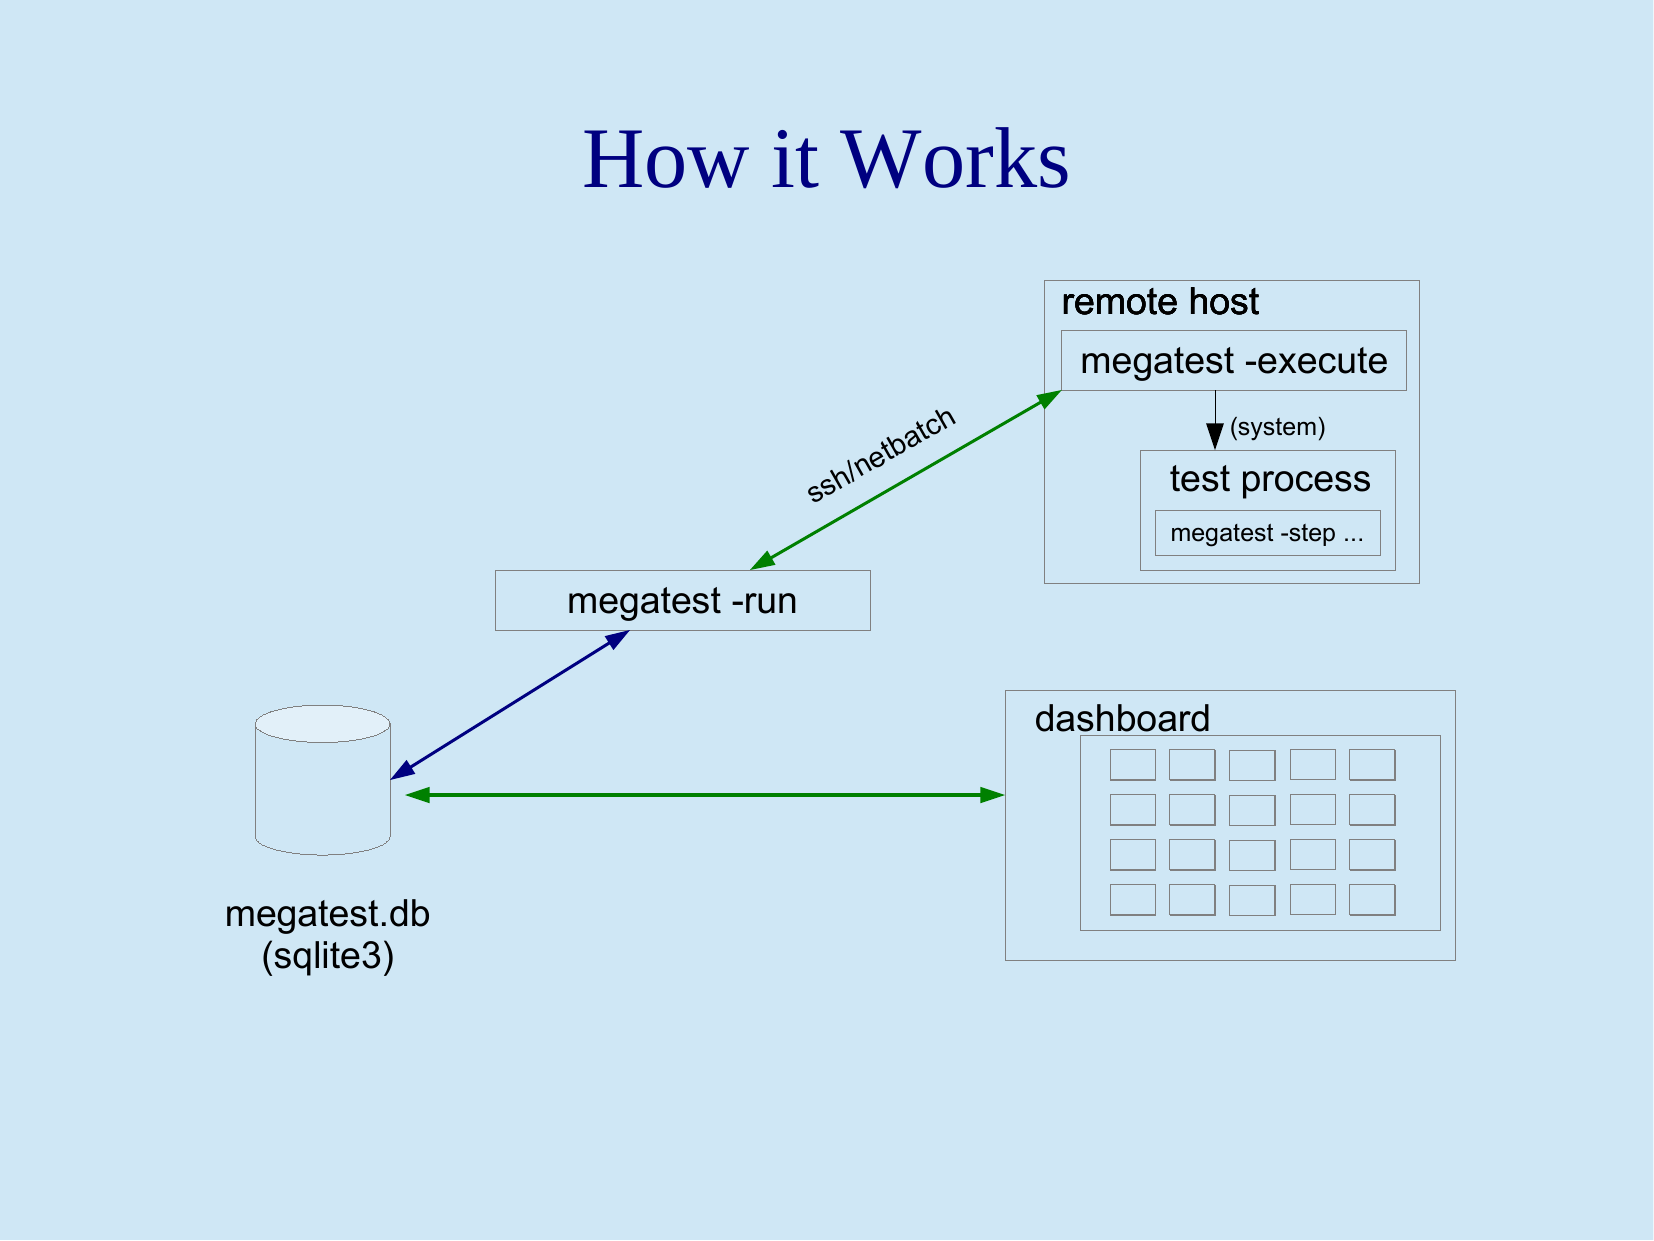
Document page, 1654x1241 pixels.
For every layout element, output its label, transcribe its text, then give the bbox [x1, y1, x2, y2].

text_box (system) [1215, 405, 1441, 448]
text_box megatest -step ... [1332, 510, 1381, 556]
text_box megatest -execute [1332, 330, 1407, 391]
text_box megatest.db (sqlite3) [210, 885, 446, 984]
title How it Works [82, 55, 1571, 263]
text_box [1005, 690, 1020, 961]
text_box [255, 724, 391, 856]
text_box [1332, 280, 1420, 405]
text_box megatest -run [495, 570, 871, 631]
text_box dashboard [1020, 690, 1306, 1047]
text_box [1306, 690, 1456, 961]
text_box remote host [1046, 273, 1332, 631]
text_box ssh/netbatch [783, 368, 1007, 524]
text_box test process [1155, 450, 1441, 807]
